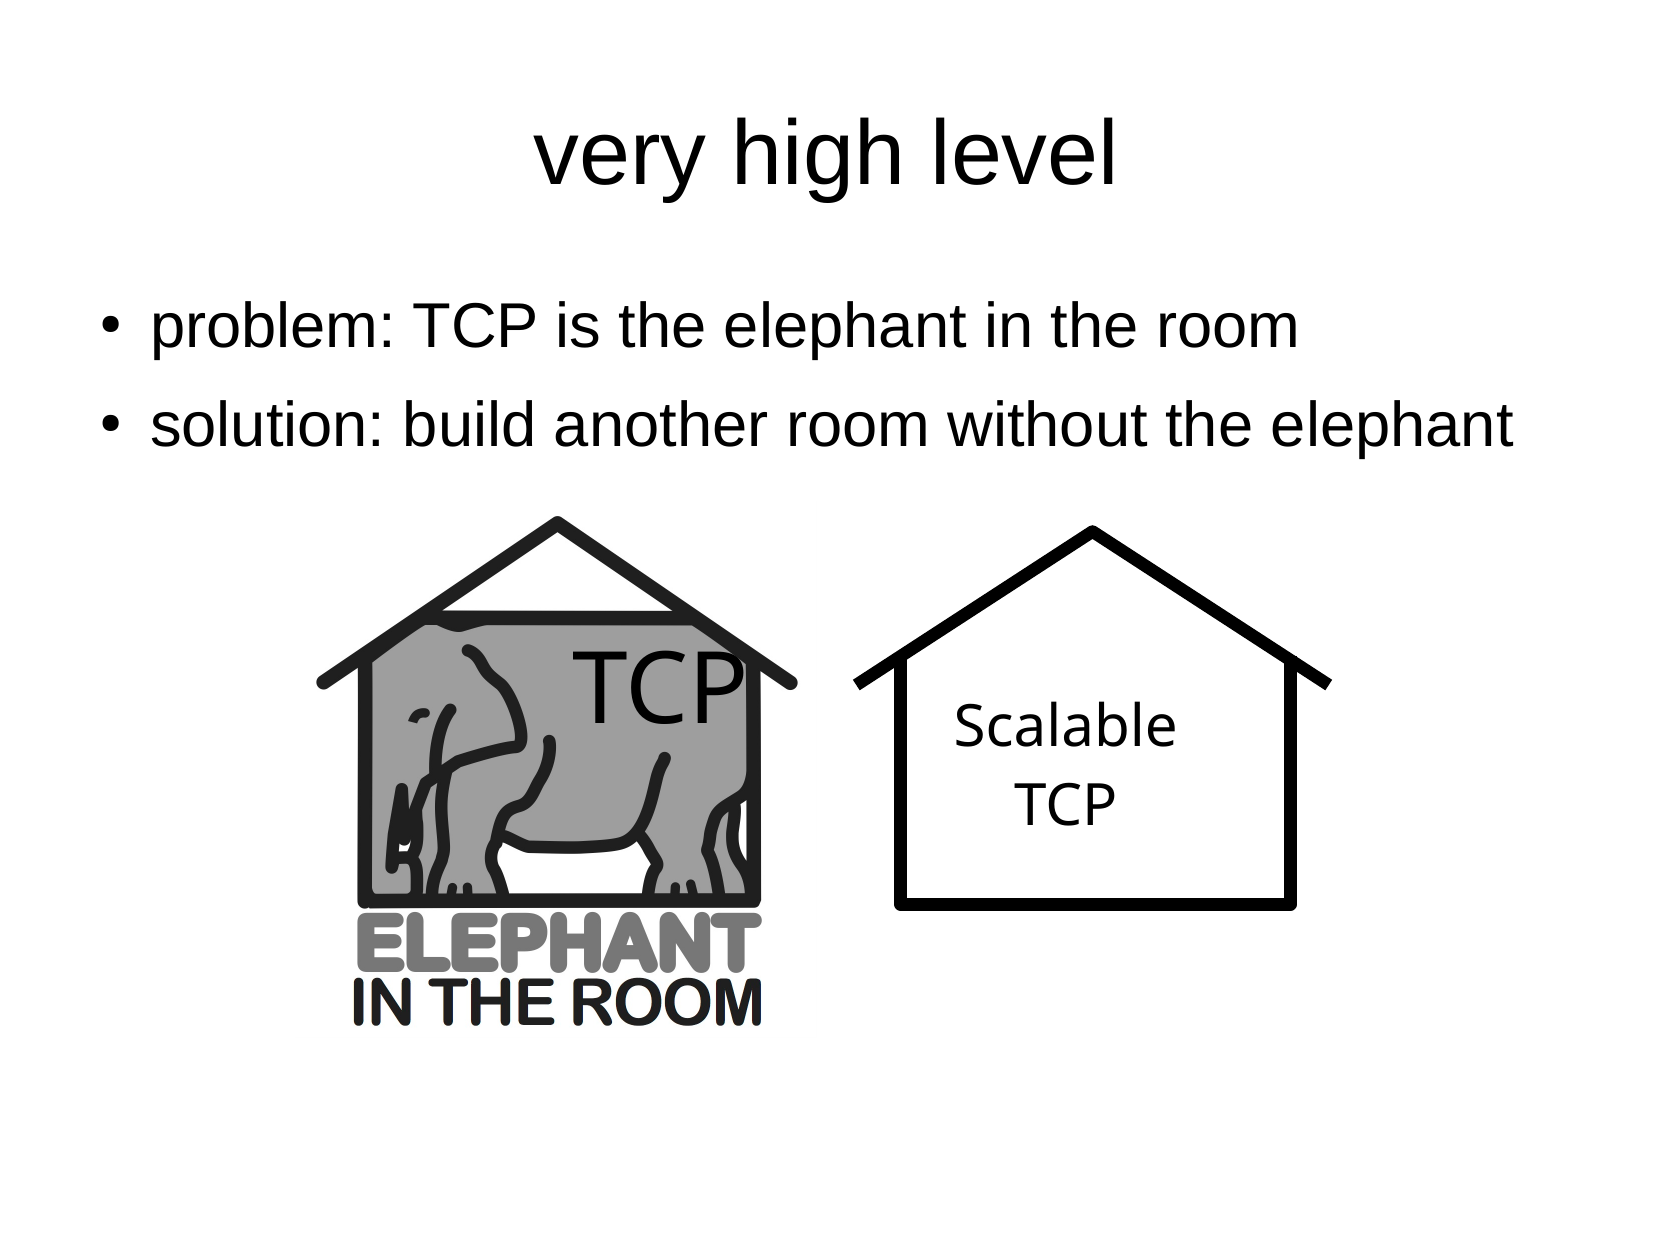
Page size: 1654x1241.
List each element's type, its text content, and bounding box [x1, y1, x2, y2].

list problem: TCP is the elephant in the room solution: build another room without the elephant [82, 290, 1571, 520]
text_box Scalable TCP [938, 676, 1244, 857]
title very high level [82, 49, 1571, 257]
picture [295, 501, 817, 1038]
